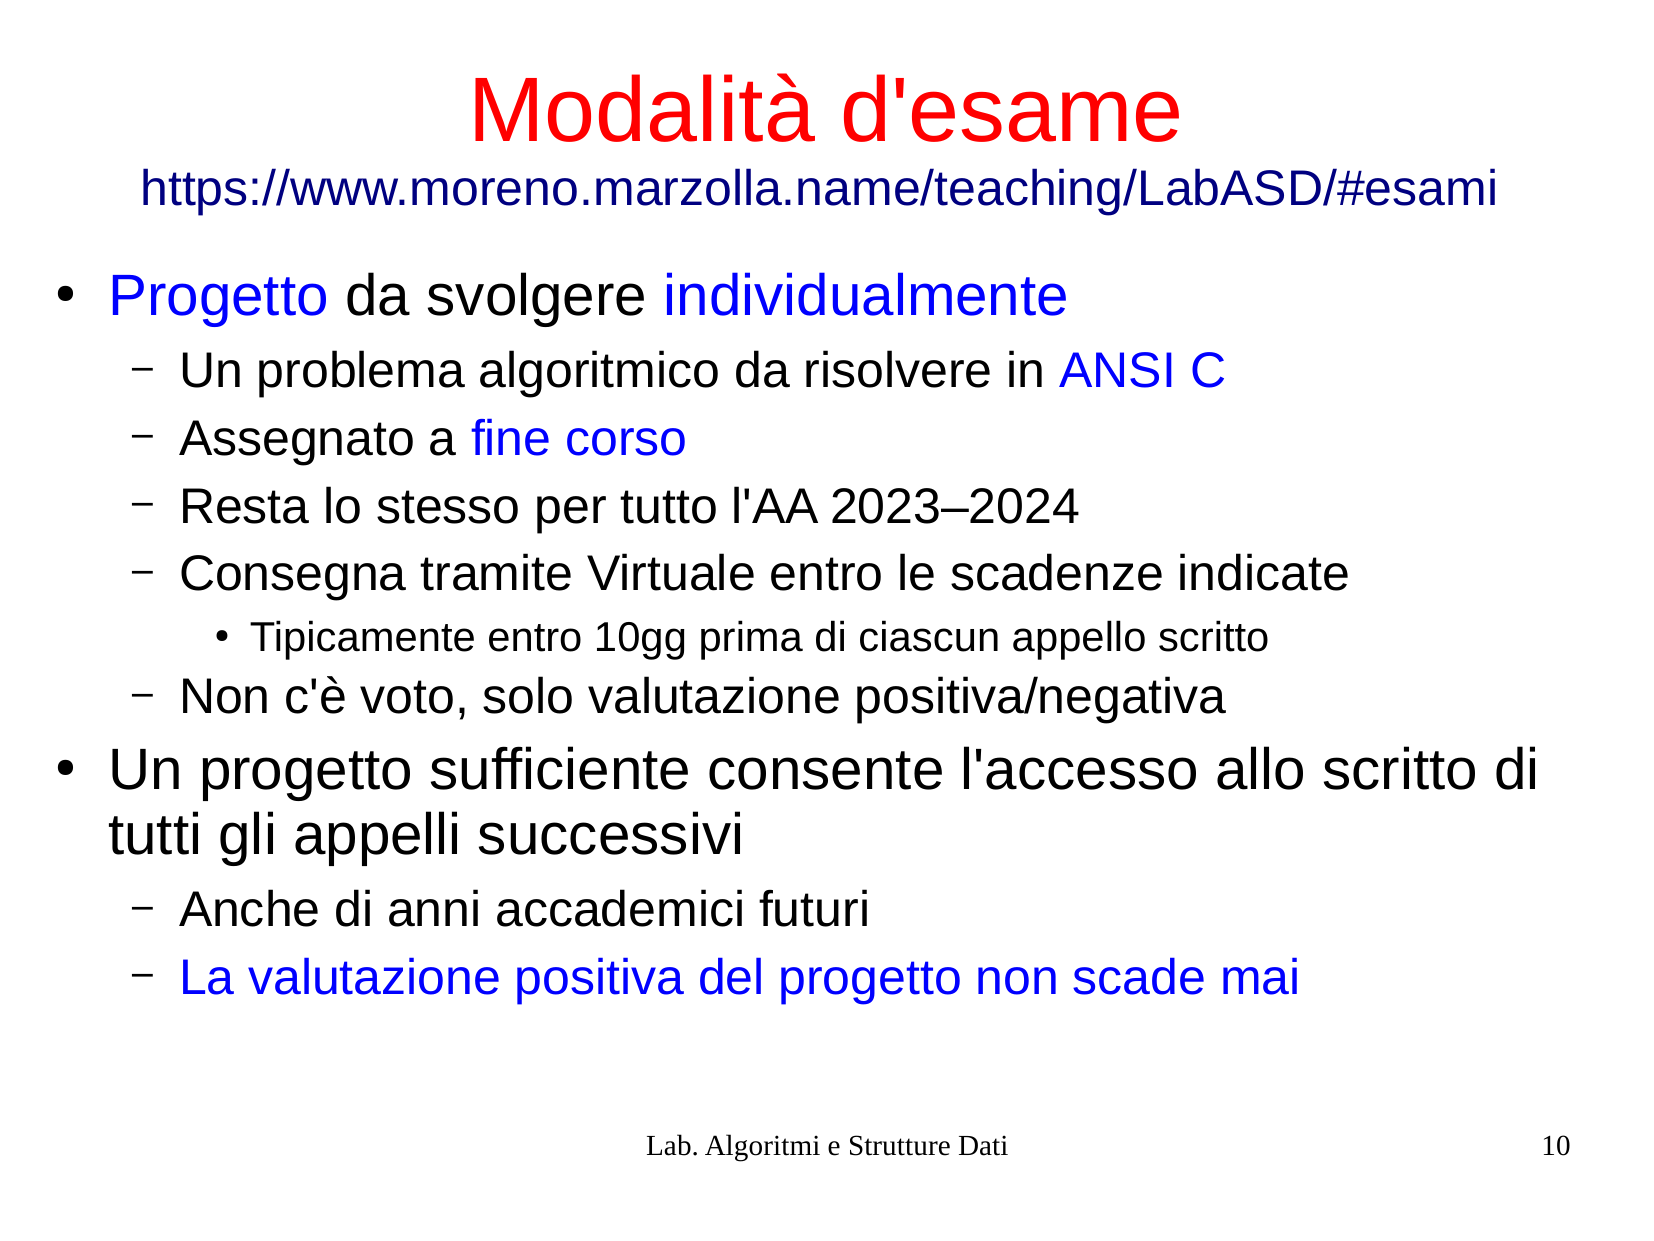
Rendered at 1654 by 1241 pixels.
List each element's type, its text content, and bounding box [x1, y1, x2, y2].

list Progetto da svolgere individualmente Un problema algoritmico da risolvere in ANSI C Assegnato a fine corso Resta lo stesso per tutto l'AA 2023–2024 Consegna tramite Virtuale entro le scadenze indicate Tipicamente entro 10gg prima di ciascun appello scritto Non c'è voto, solo valutazione positiva/negativa Un progetto sufficiente consente l'accesso allo scritto di tutti gli appelli successivi Anche di anni accademici futuri La valutazione positiva del progetto non scade mai [37, 262, 1613, 1112]
title Modalità d'esame https://www.moreno.marzolla.name/teaching/LabASD/#esami [82, 49, 1571, 225]
